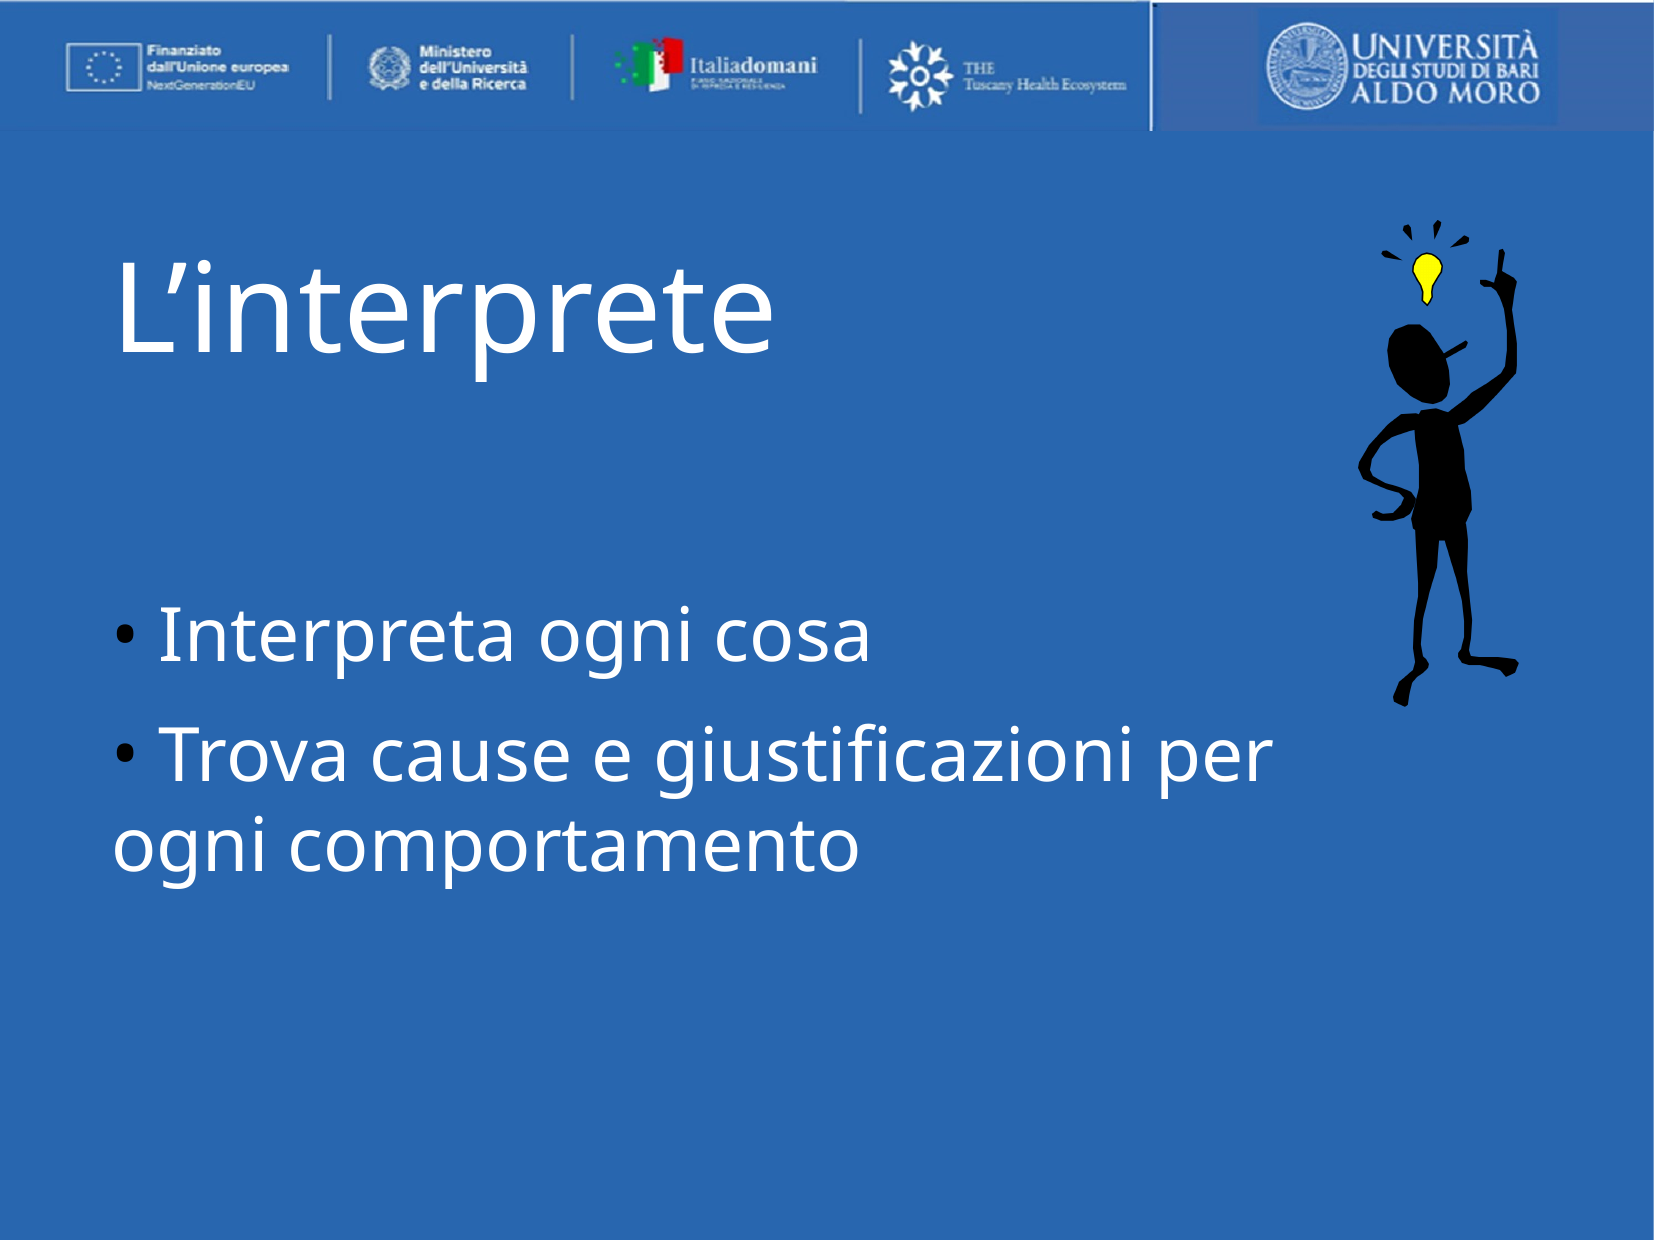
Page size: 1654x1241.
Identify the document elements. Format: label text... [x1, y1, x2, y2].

picture [1358, 220, 1519, 707]
picture [0, 0, 1654, 132]
text_box L’interprete Interpreta ogni cosa Trova cause e giustificazioni per ogni comportamento [96, 220, 1343, 823]
